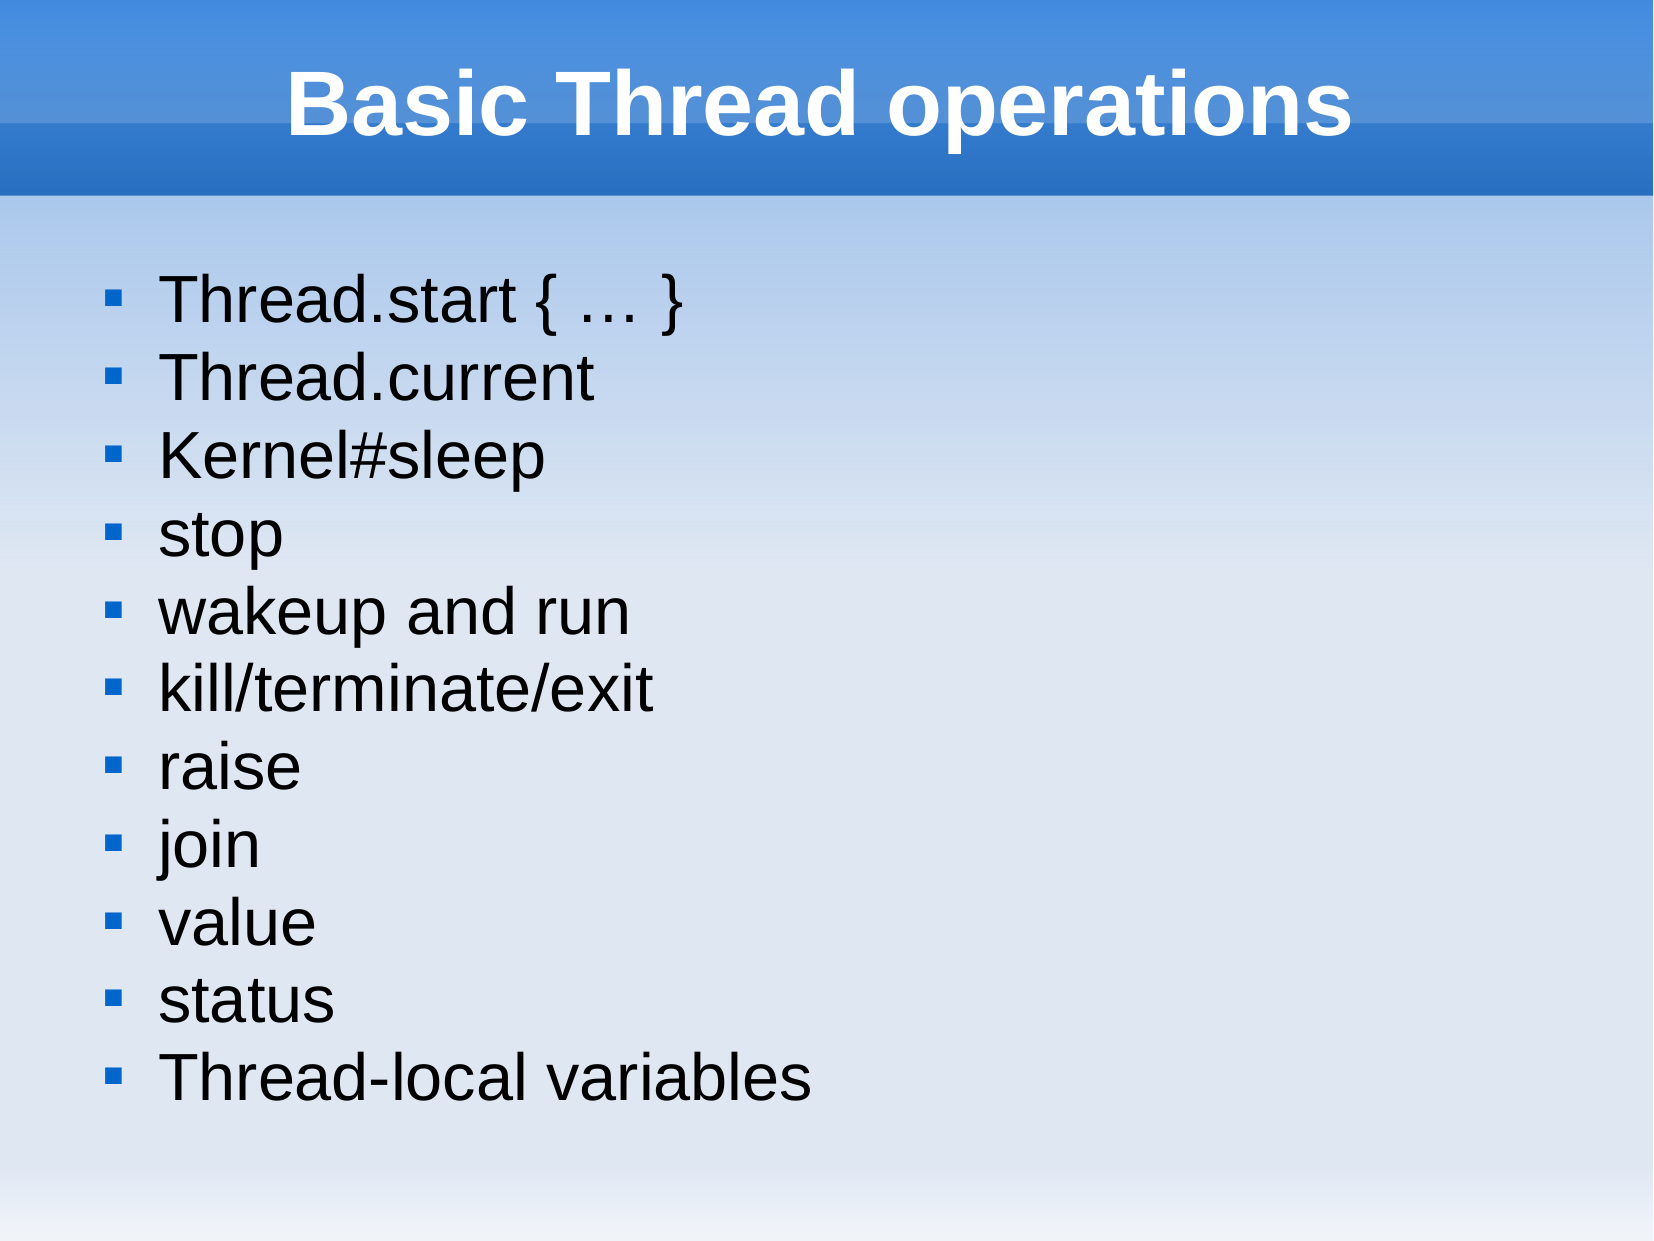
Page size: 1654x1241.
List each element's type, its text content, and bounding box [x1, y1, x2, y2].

picture [0, 0, 1654, 1241]
list Thread.start { … } Thread.current Kernel#sleep stop wakeup and run kill/terminate/exit raise join value status Thread-local variables [87, 262, 1576, 1116]
title Basic Thread operations [76, 7, 1565, 200]
